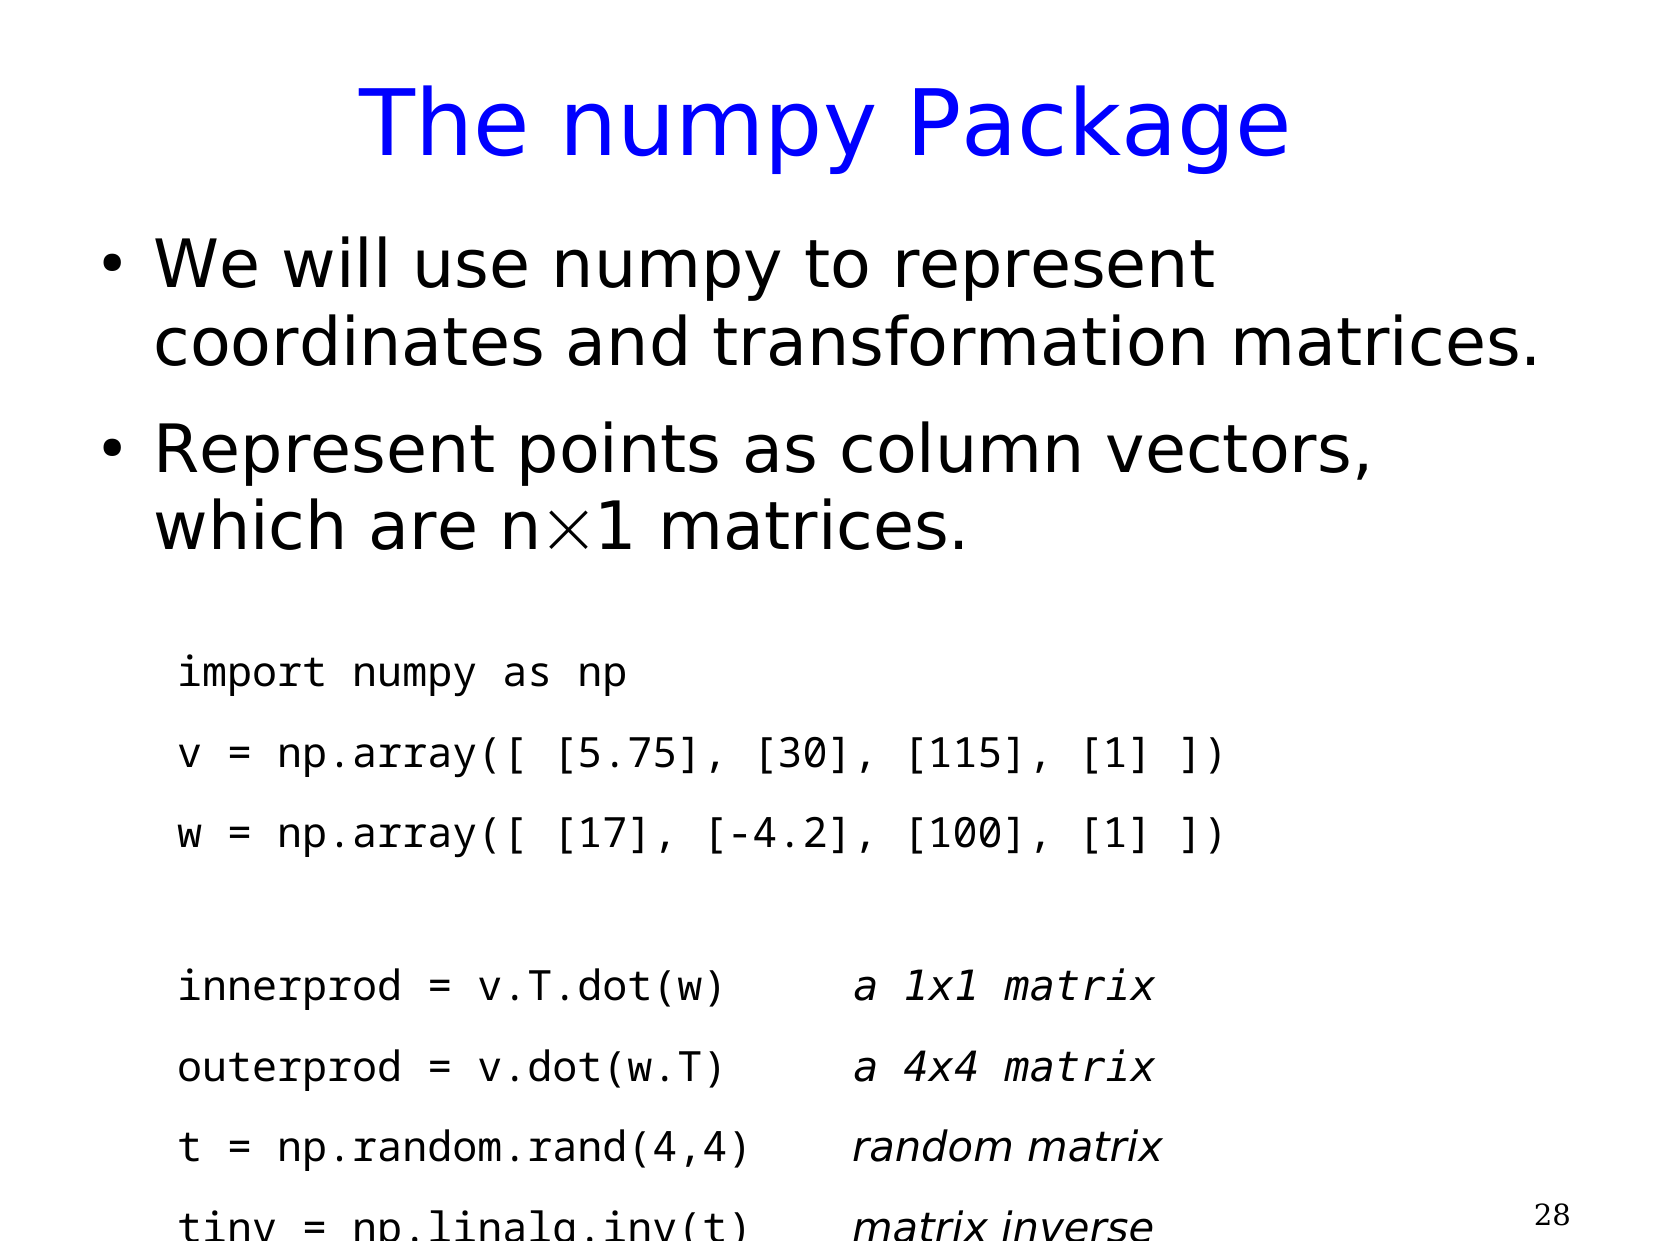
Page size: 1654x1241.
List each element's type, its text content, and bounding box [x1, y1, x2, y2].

title The numpy Package [82, 19, 1571, 225]
list We will use numpy to represent coordinates and transformation matrices. Represent points as column vectors, which are n´1 matrices. import numpy as np v = np.array([ [5.75], [30], [115], [1] ]) w = np.array([ [17], [-4.2], [100], [1] ]) innerprod = v.T.dot(w) a 1x1 matrix outerprod = v.dot(w.T) a 4x4 matrix t = np.random.rand(4,4) random matrix tinv = np.linalg.inv(t) matrix inverse [82, 225, 1571, 1215]
